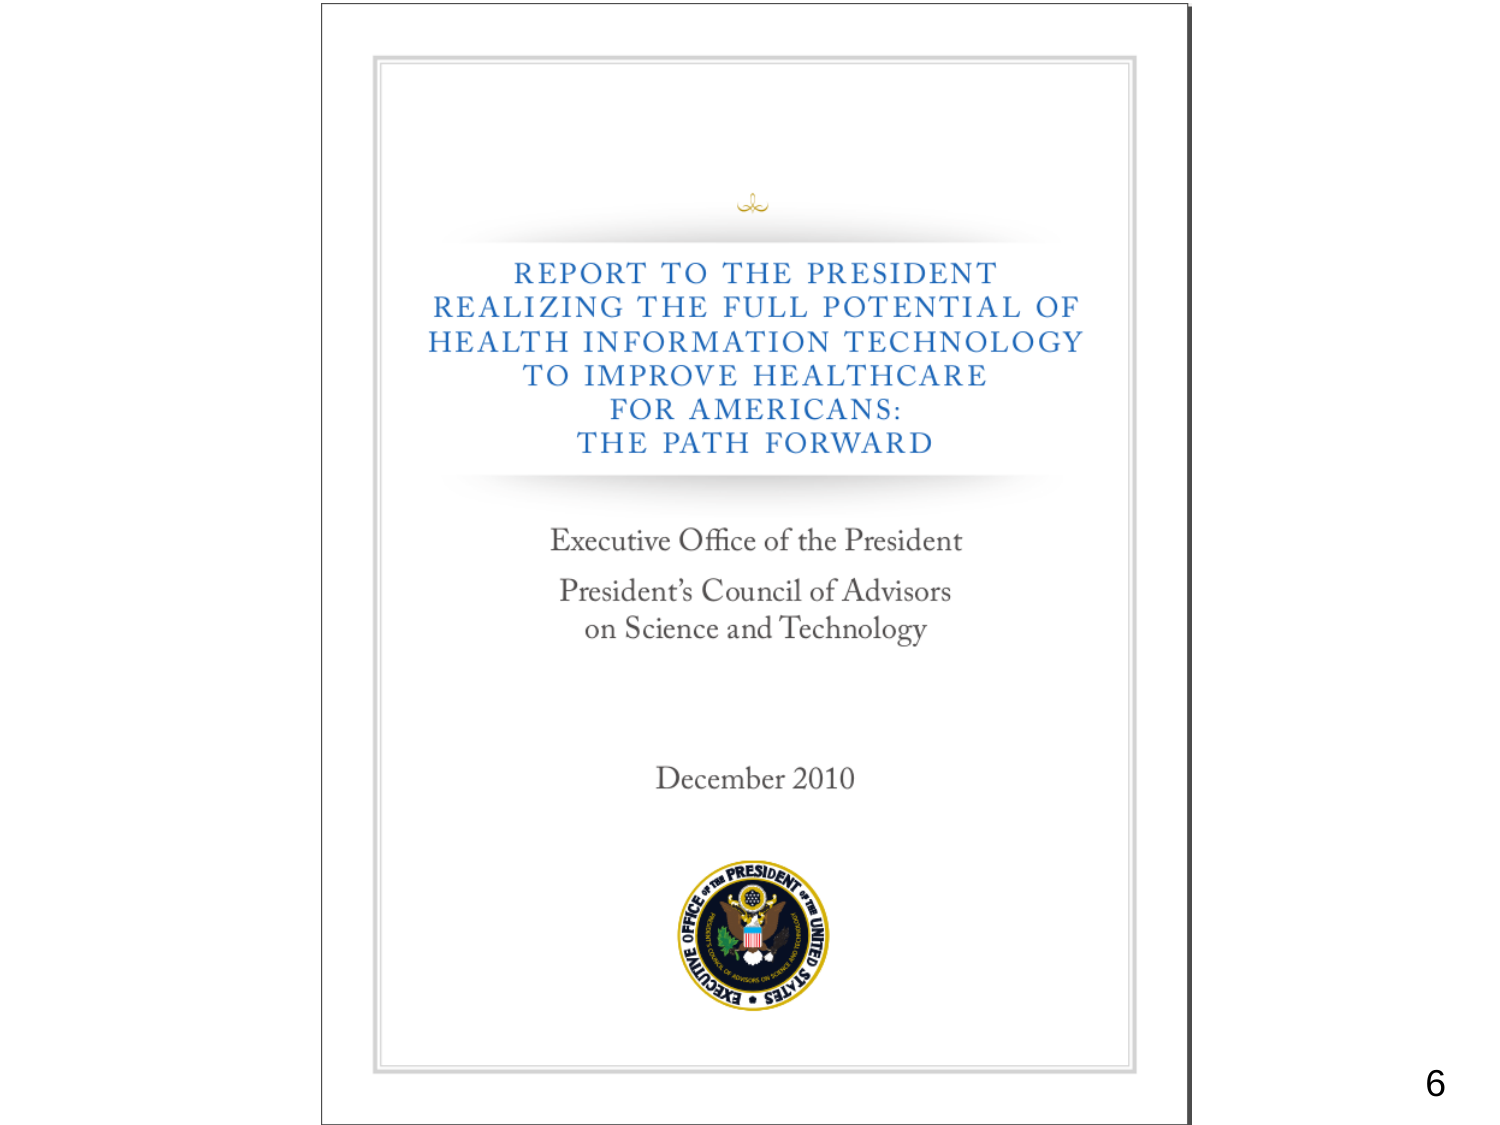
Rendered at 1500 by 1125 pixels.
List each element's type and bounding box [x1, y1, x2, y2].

picture [321, 3, 1192, 1125]
